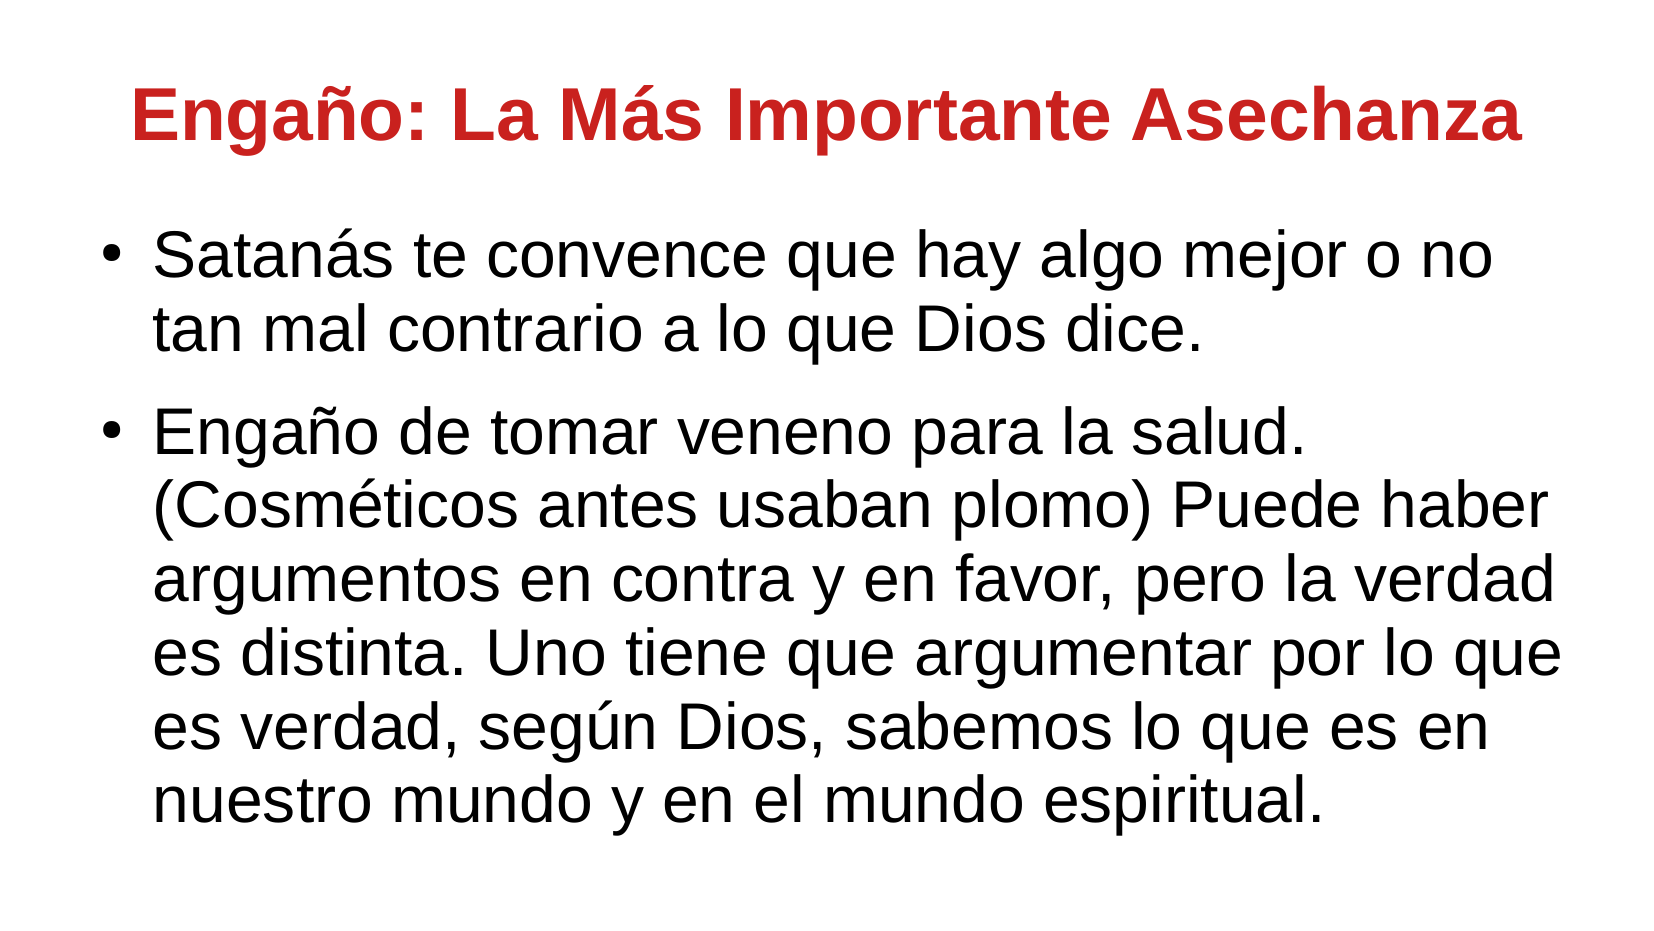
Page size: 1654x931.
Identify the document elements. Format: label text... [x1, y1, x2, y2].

list Satanás te convence que hay algo mejor o no tan mal contrario a lo que Dios dice. Engaño de tomar veneno para la salud. (Cosméticos antes usaban plomo) Puede haber argumentos en contra y en favor, pero la verdad es distinta. Uno tiene que argumentar por lo que es verdad, según Dios, sabemos lo que es en nuestro mundo y en el mundo espiritual. [82, 217, 1571, 913]
title Engaño: La Más Importante Asechanza [82, 37, 1571, 193]
